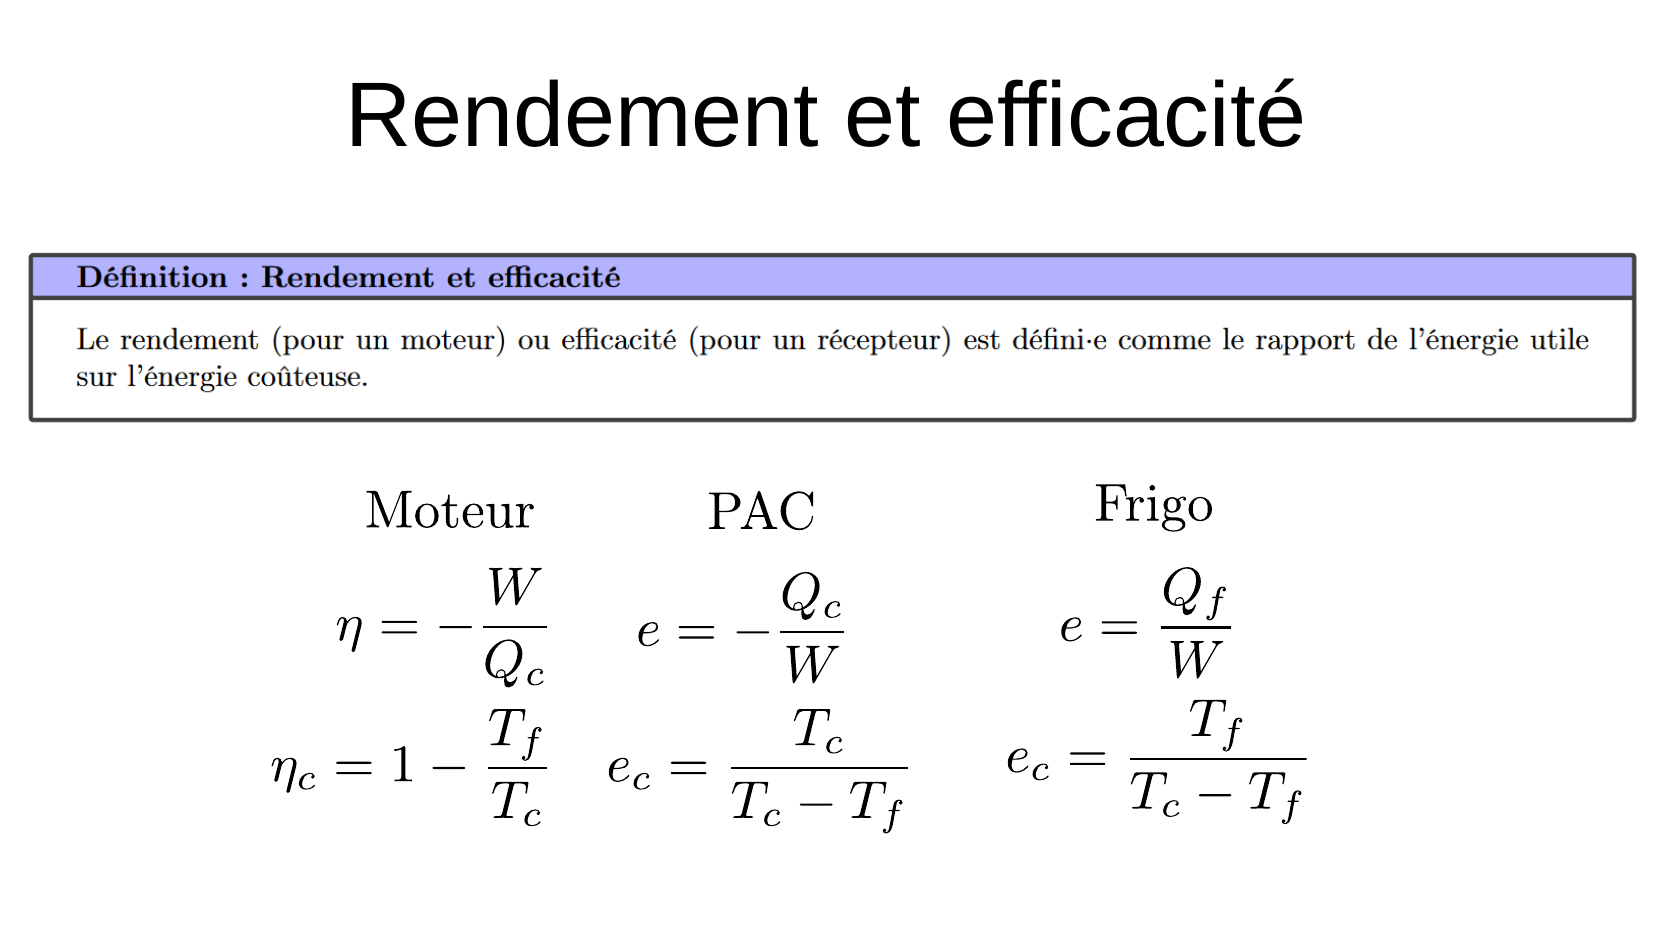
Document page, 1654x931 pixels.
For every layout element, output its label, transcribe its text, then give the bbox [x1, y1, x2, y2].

picture [23, 247, 1642, 428]
picture [271, 484, 1307, 834]
title Rendement et efficacité [82, 37, 1571, 193]
